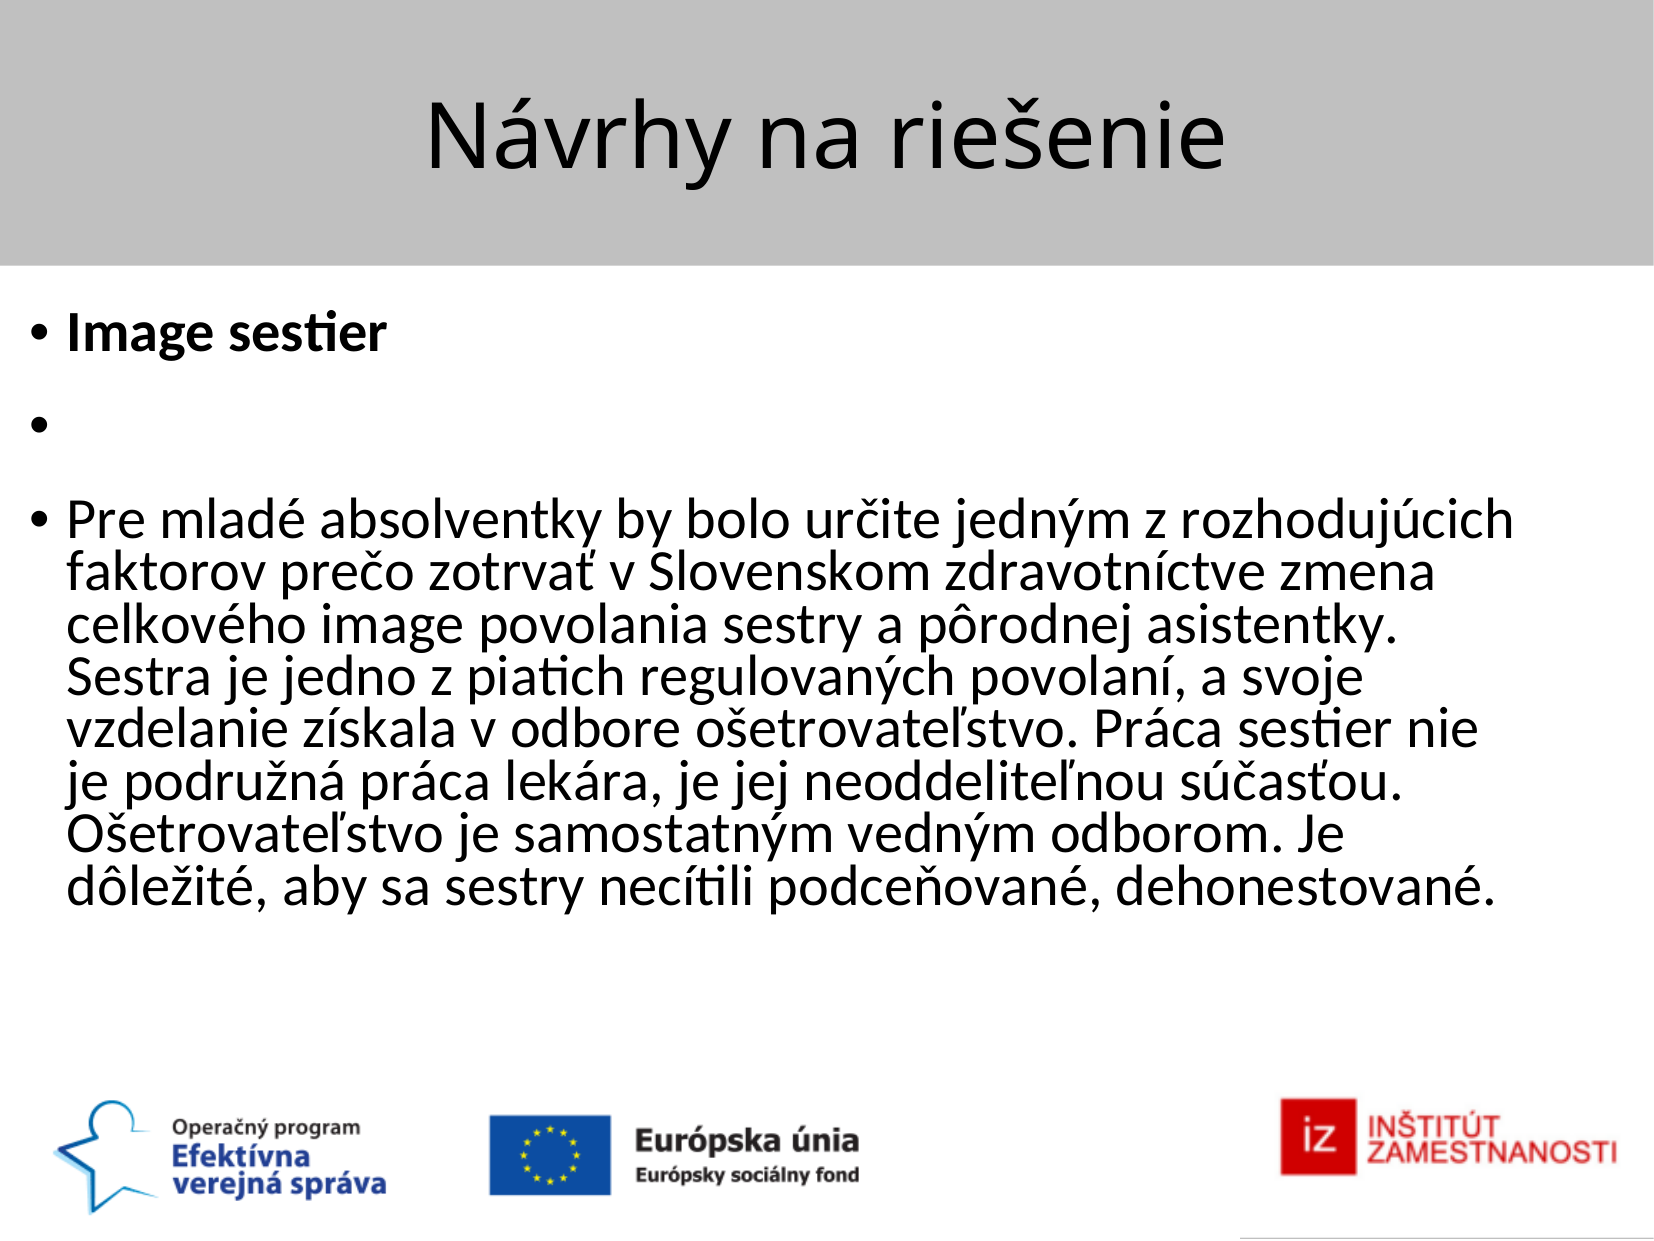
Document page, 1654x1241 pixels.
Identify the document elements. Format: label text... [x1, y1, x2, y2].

title Návrhy na riešenie [88, 29, 1565, 237]
picture [29, 1077, 886, 1241]
picture [1240, 1033, 1654, 1241]
list • Image sestier • • Pre mladé absolventky by bolo určite jedným z rozhodujúcich faktorov prečo zotrvať v Slovenskom zdravotníctve zmena celkového image povolania sestry a pôrodnej asistentky. Sestra je jedno z piatich regulovaných povolaní, a svoje vzdelanie získala v odbore ošetrovateľstvo. Práca sestier nie je podružná práca lekára, je jej neoddeliteľnou súčasťou. Ošetrovateľstvo je samostatným vedným odborom. Je dôležité, aby sa sestry necítili podceňované, dehonestované. [29, 295, 1533, 1077]
